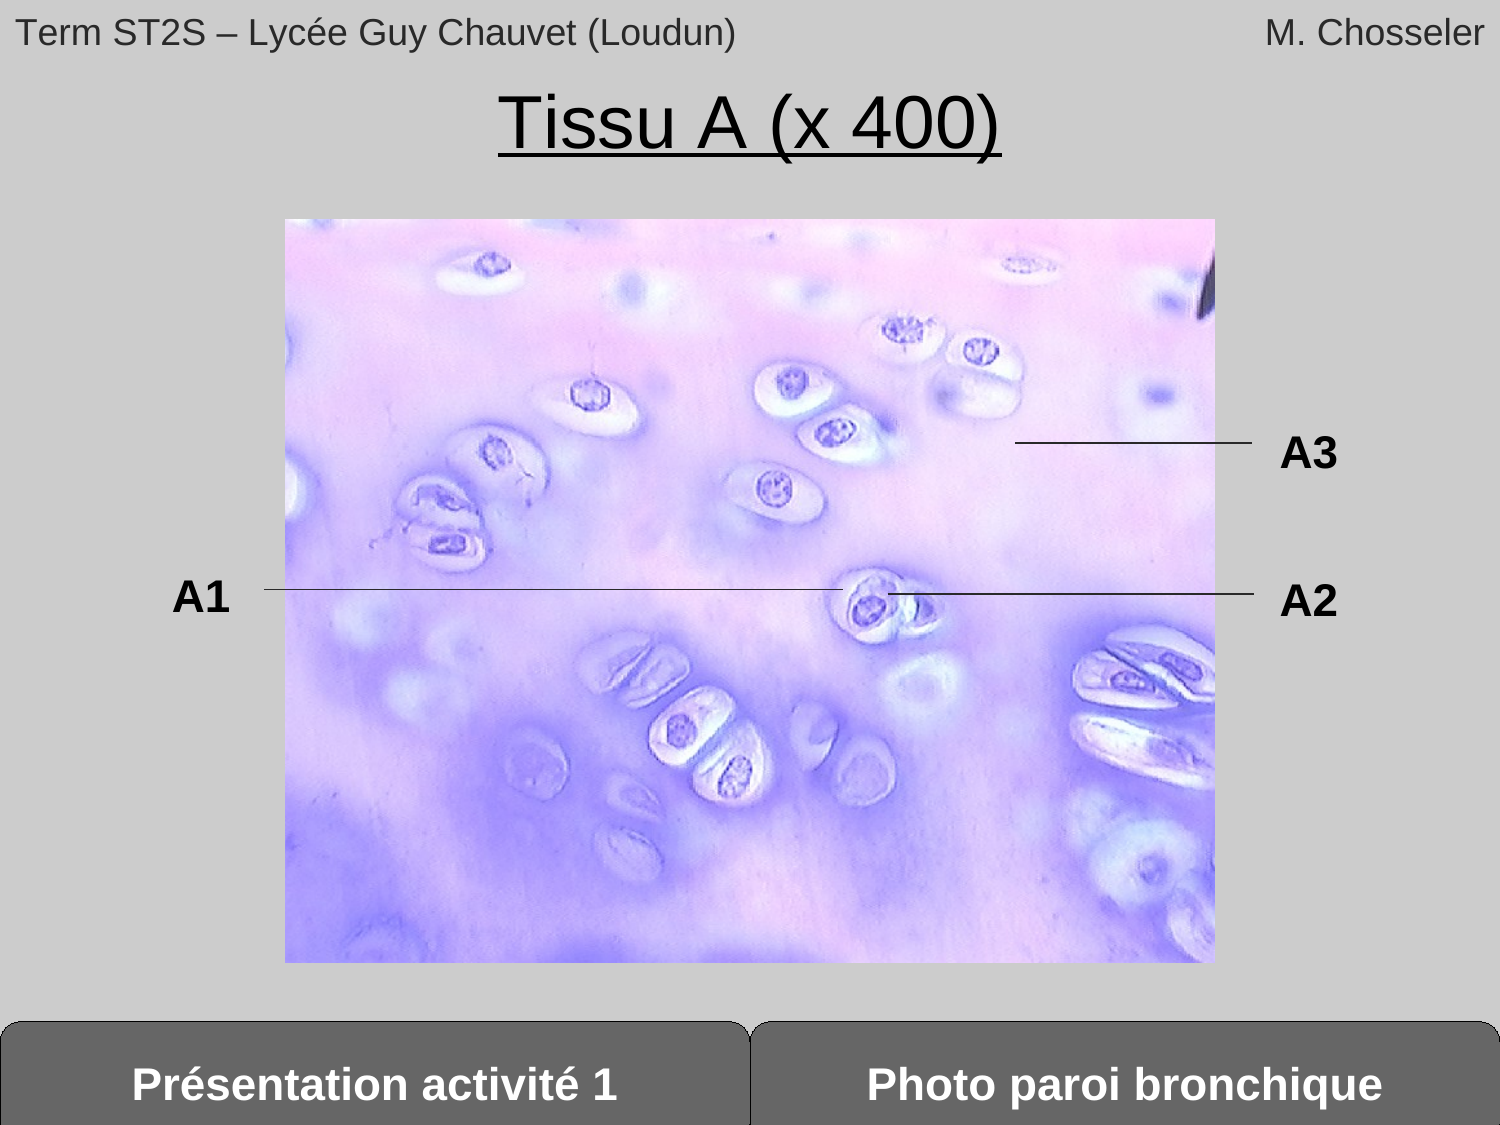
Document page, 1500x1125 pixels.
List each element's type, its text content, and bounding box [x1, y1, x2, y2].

text_box A2 [1259, 562, 1359, 633]
text_box A3 [1259, 415, 1359, 486]
text_box A1 [147, 559, 255, 629]
title Tissu A (x 400) [0, 24, 1500, 213]
picture [285, 219, 1215, 963]
